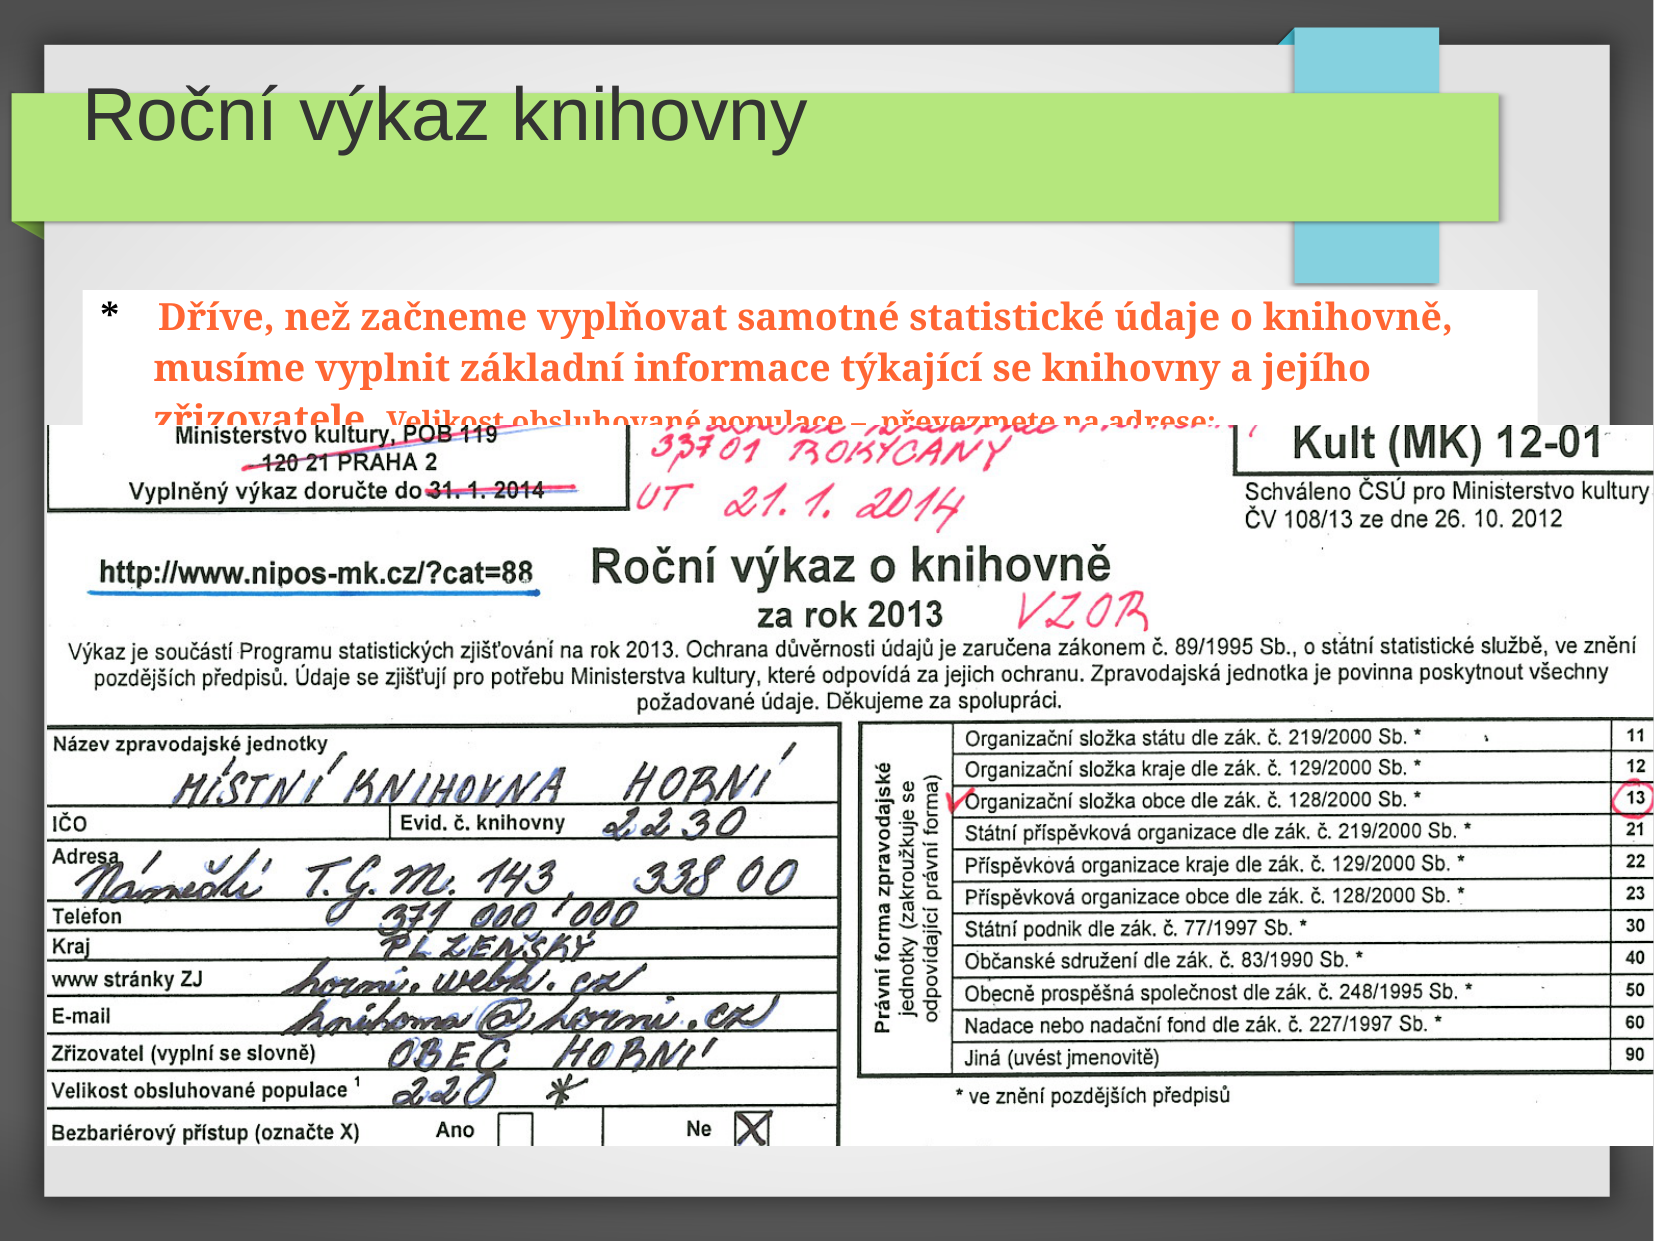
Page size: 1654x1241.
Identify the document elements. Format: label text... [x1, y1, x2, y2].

list * Dříve, než začneme vyplňovat samotné statistické údaje o knihovně, musíme vyplnit základní informace týkající se knihovny a jejího zřizovatele. Velikost obsluhované populace – převezmete na adrese: http://www.mvcr.cz/clanek/statistiky-pocty-obyvatel-v-obcich.aspx , [82, 290, 1538, 425]
title Roční výkaz knihovny [82, 37, 1250, 193]
picture [0, 0, 1654, 1241]
